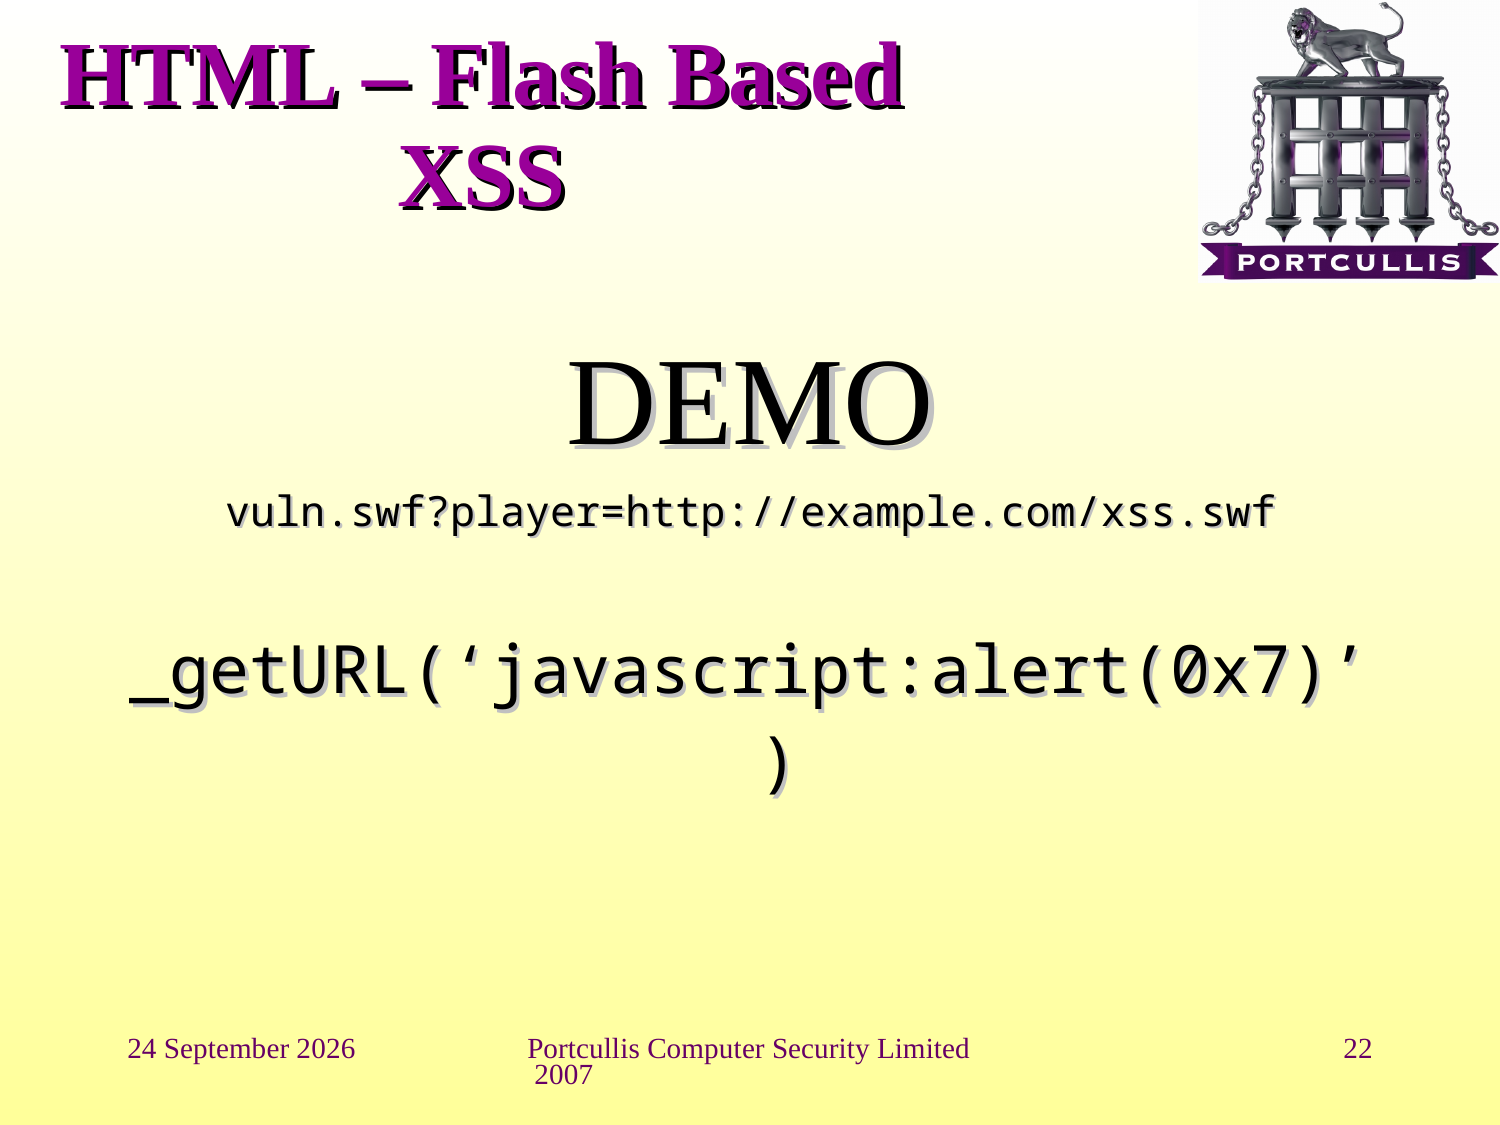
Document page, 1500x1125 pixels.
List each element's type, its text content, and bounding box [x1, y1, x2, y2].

title HTML – Flash Based XSS [0, 0, 963, 250]
list DEMO vuln.swf?player=http://example.com/xss.swf _getURL(‘javascript:alert(0x7)’) [112, 324, 1388, 1125]
picture [1198, 0, 1500, 283]
